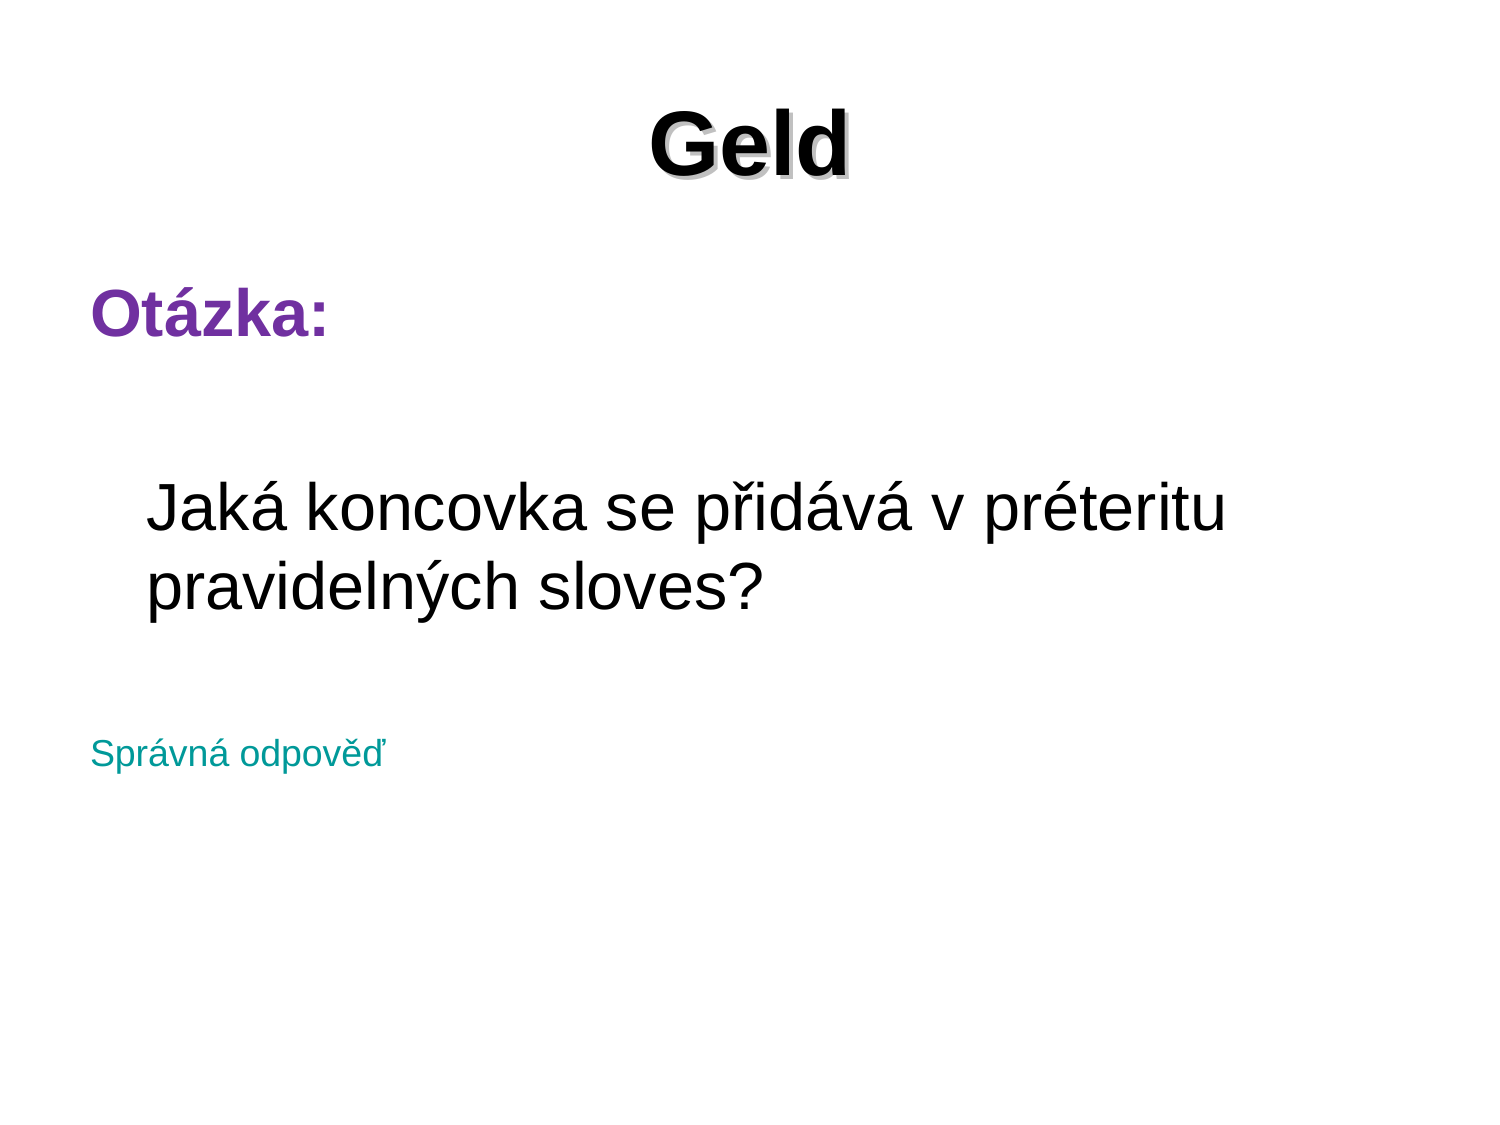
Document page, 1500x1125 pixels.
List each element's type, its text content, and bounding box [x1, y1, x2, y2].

title Geld [75, 45, 1426, 233]
list Otázka: Jaká koncovka se přidává v préteritu pravidelných sloves? Správná odpověď [75, 262, 1426, 1006]
